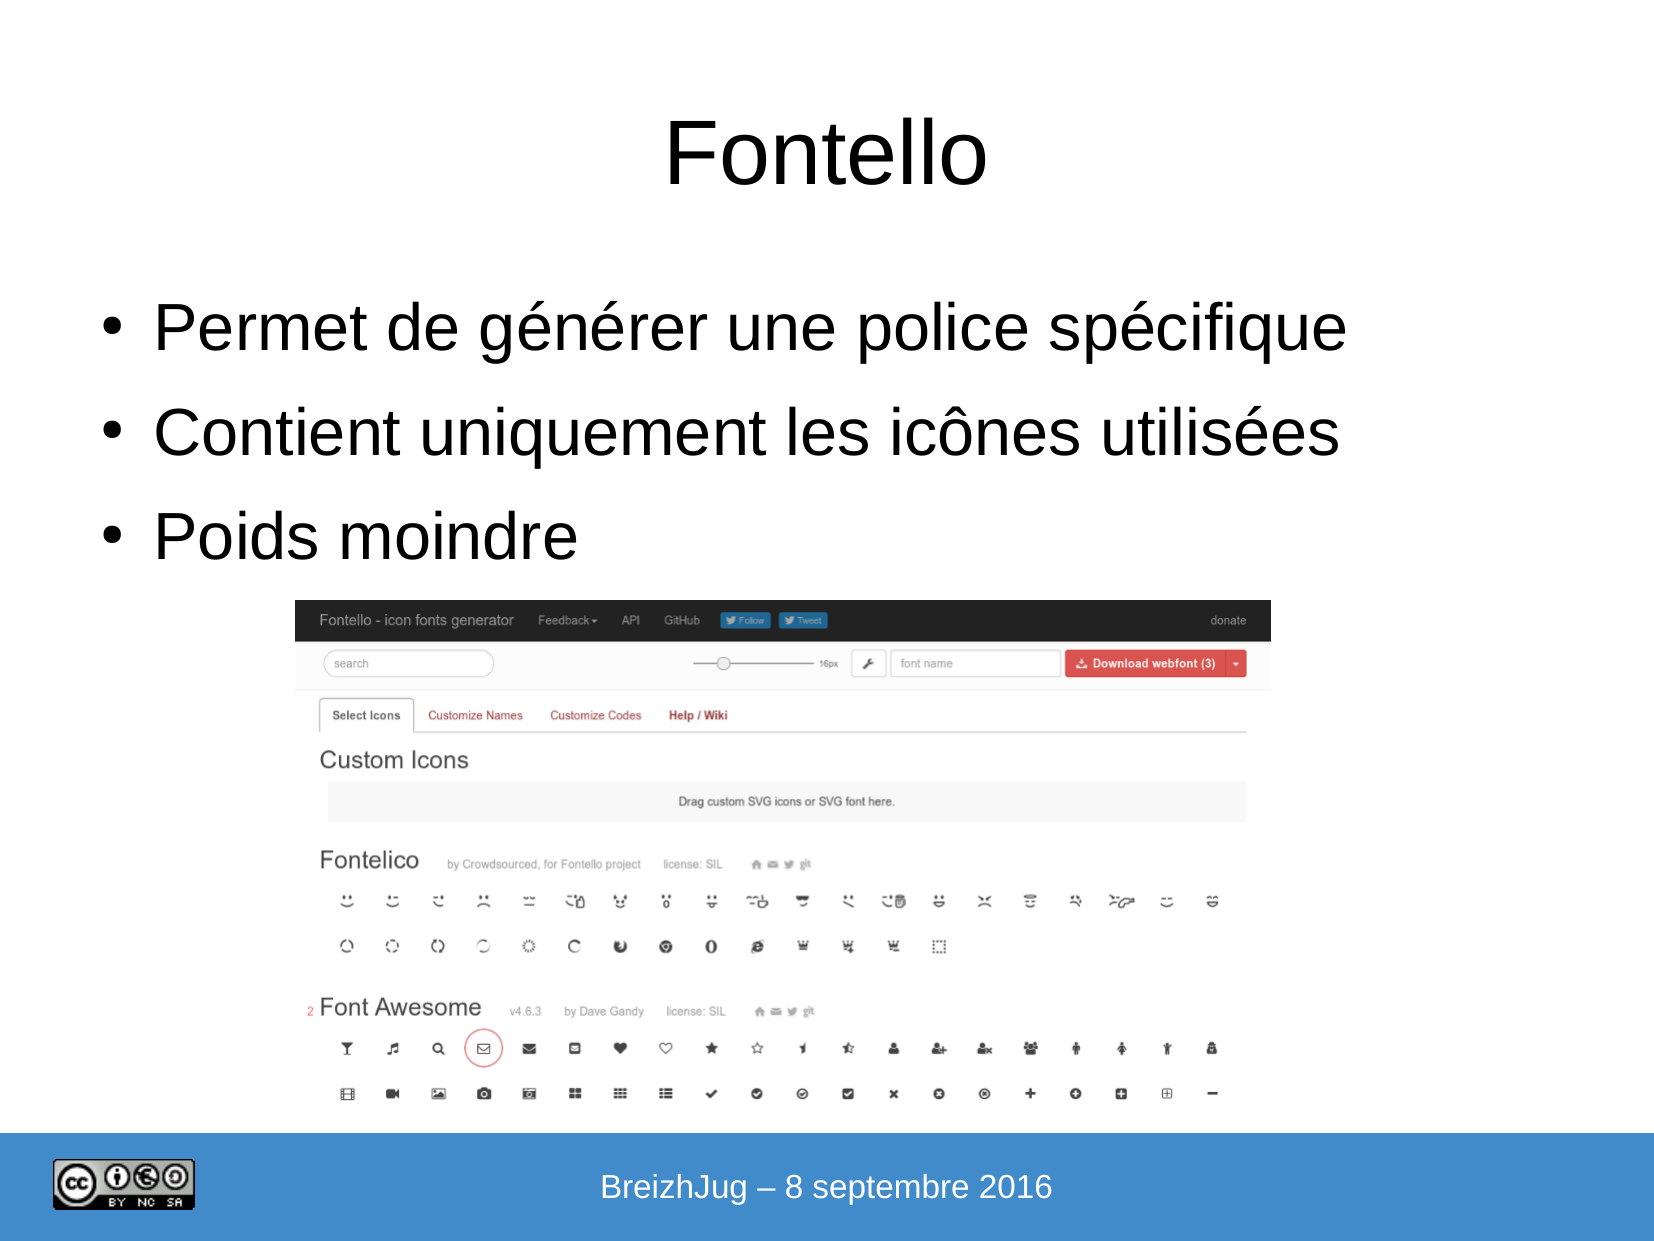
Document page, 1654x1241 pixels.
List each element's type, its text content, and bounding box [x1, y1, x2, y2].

list Permet de générer une police spécifique Contient uniquement les icônes utilisées Poids moindre [82, 290, 1571, 1010]
picture [53, 1159, 195, 1210]
title Fontello [82, 49, 1571, 257]
picture [295, 600, 1271, 1123]
